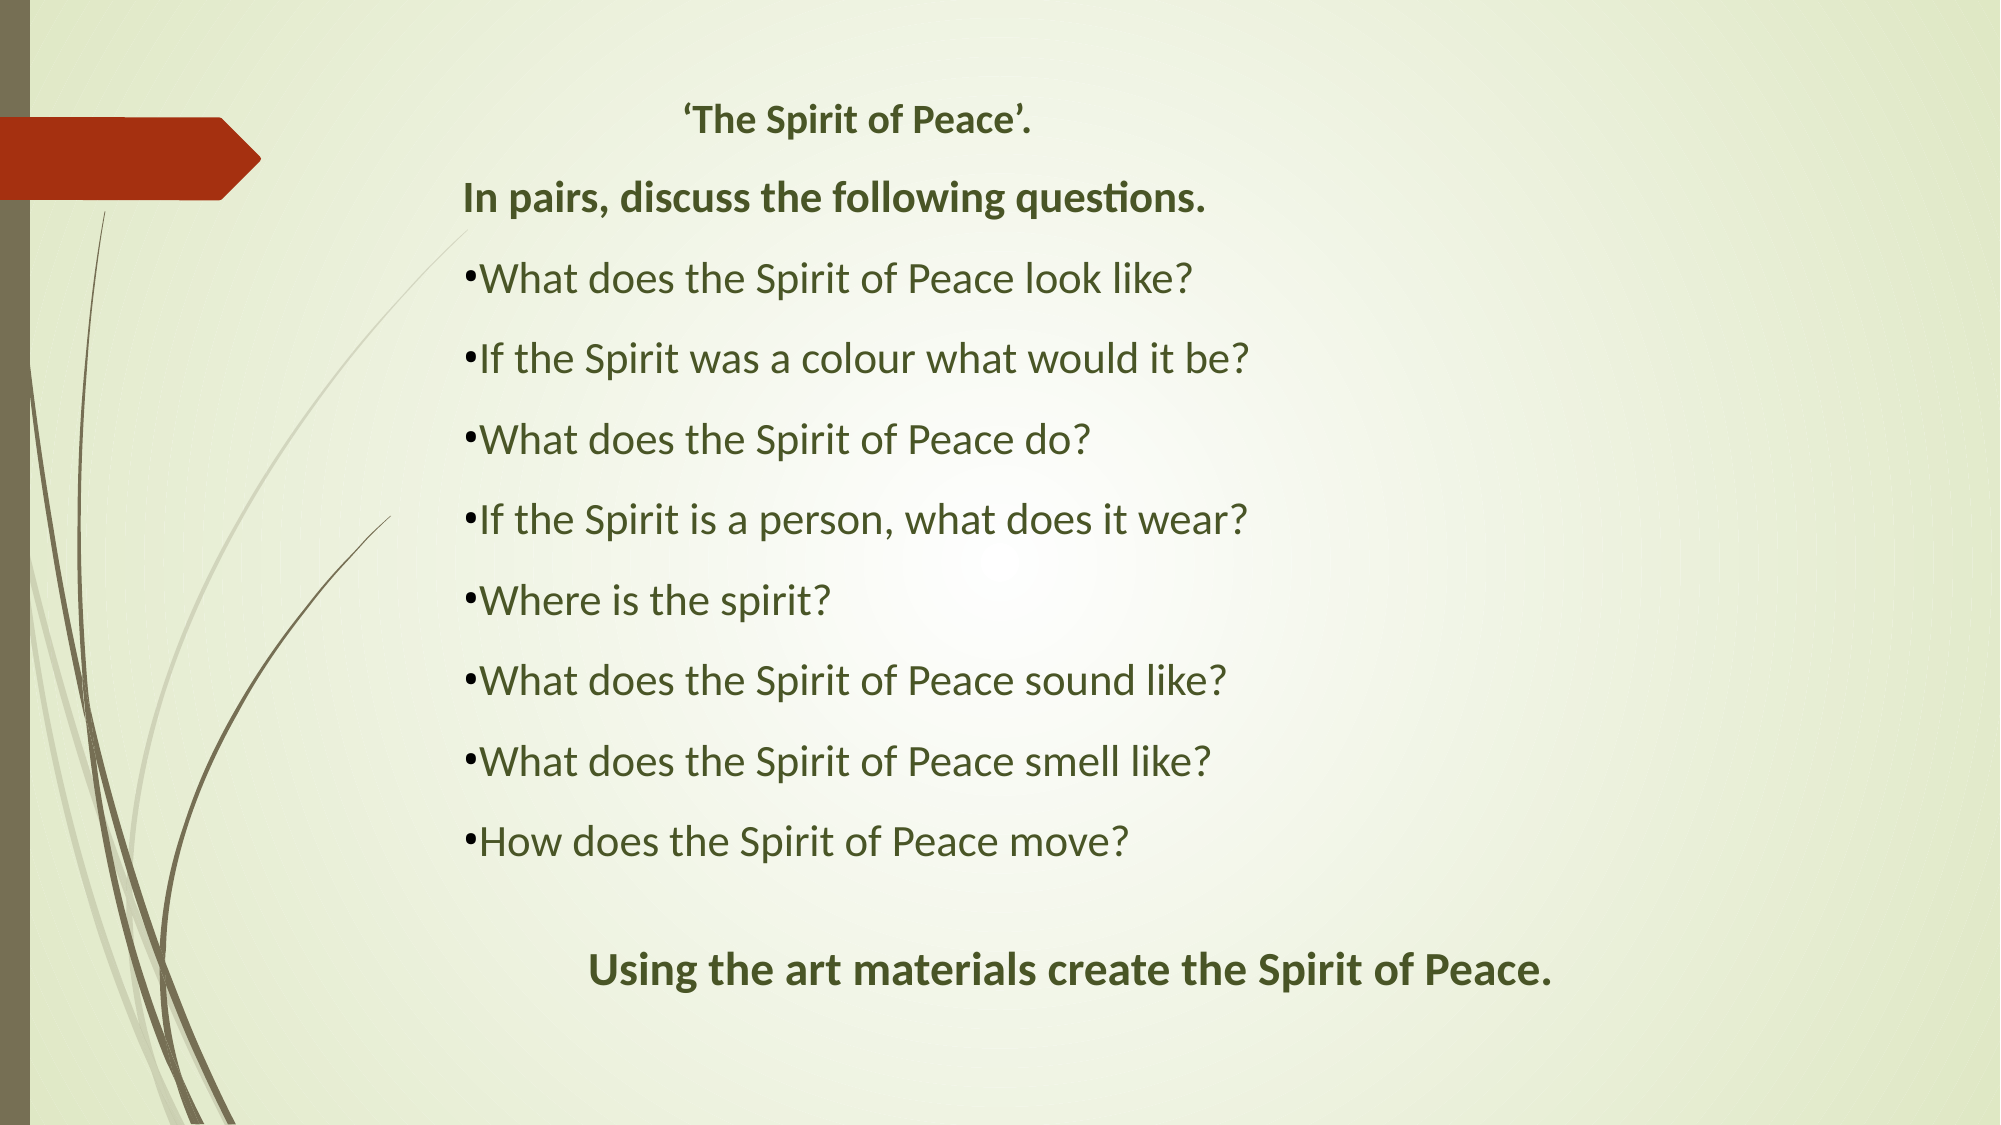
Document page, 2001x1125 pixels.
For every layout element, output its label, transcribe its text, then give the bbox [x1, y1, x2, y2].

text_box ‘The Spirit of Peace’. In pairs, discuss the following questions. What does the Spirit of Peace look like? If the Spirit was a colour what would it be? What does the Spirit of Peace do? If the Spirit is a person, what does it wear? Where is the spirit? What does the Spirit of Peace sound like? What does the Spirit of Peace smell like? How does the Spirit of Peace move? [447, 51, 1594, 872]
text_box Using the art materials create the Spirit of Peace. [573, 930, 1634, 1004]
